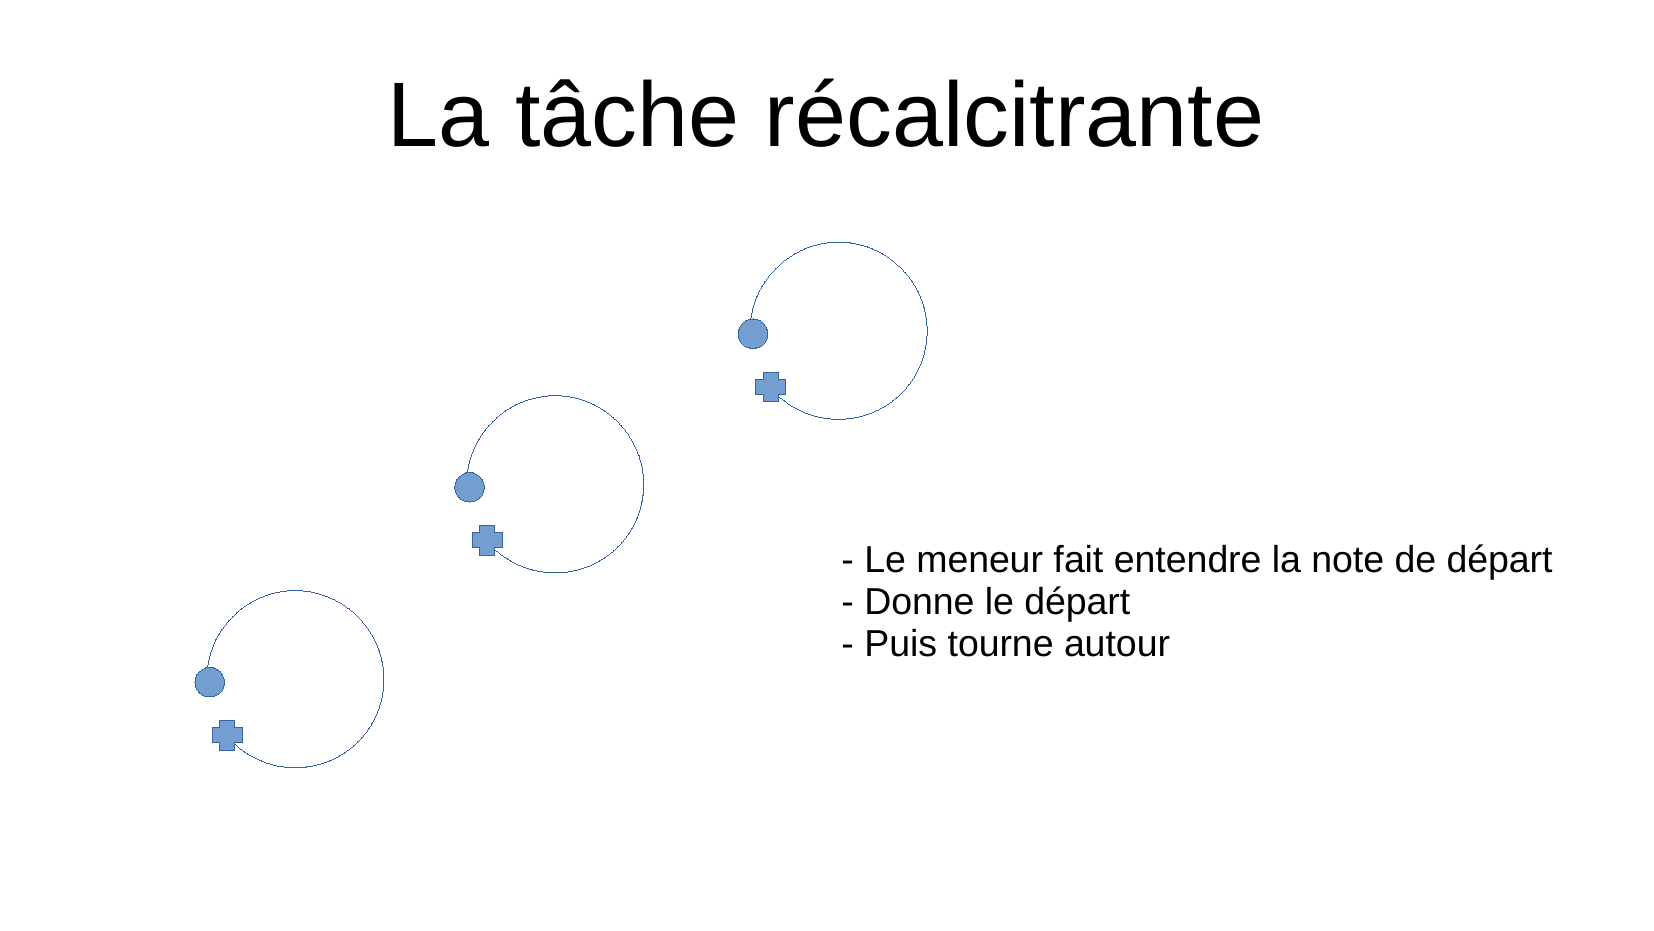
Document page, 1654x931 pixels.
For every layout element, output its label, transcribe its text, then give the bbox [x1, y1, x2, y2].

text_box [755, 372, 786, 402]
text_box [738, 318, 768, 349]
text_box [194, 667, 225, 697]
text_box - Le meneur fait entendre la note de départ - Donne le départ - Puis tourne autour [826, 531, 1595, 715]
title La tâche récalcitrante [82, 37, 1571, 193]
text_box [212, 720, 243, 751]
text_box [472, 525, 503, 556]
text_box [454, 472, 485, 503]
